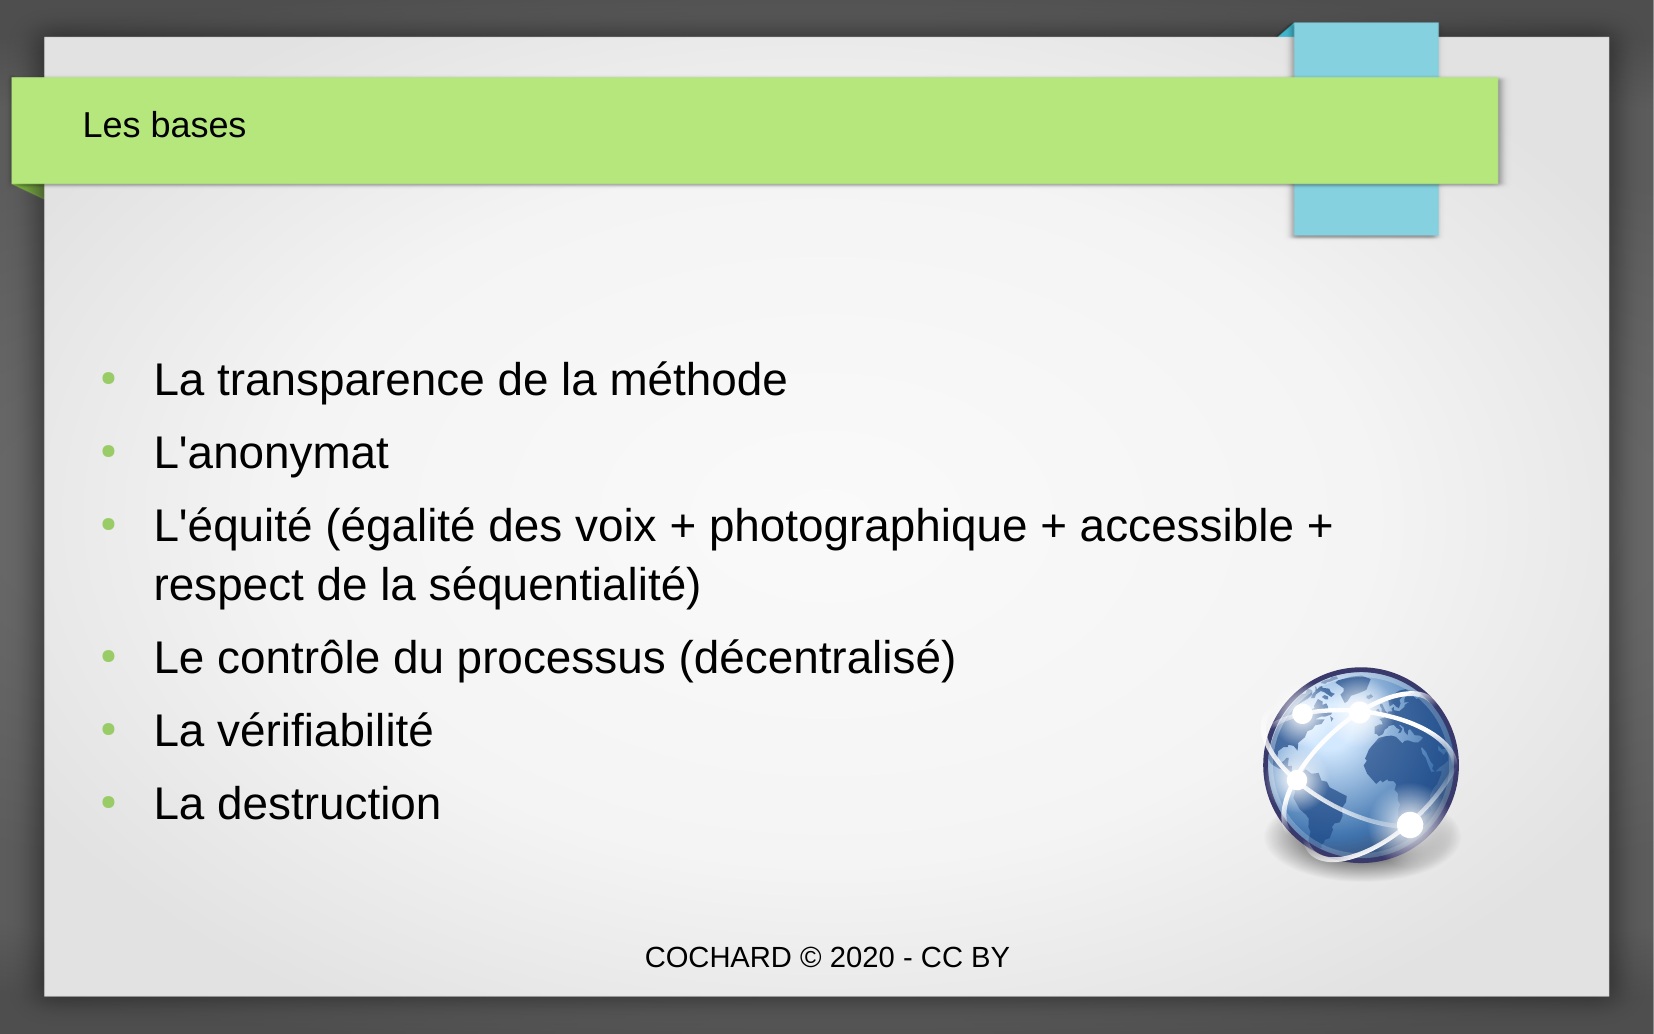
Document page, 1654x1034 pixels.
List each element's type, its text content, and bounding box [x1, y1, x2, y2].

list La transparence de la méthode L'anonymat L'équité (égalité des voix + photographique + accessible + respect de la séquentialité) Le contrôle du processus (décentralisé) La vérifiabilité La destruction [82, 249, 1571, 849]
title Les bases [82, 39, 1235, 210]
picture [0, 0, 1654, 1034]
